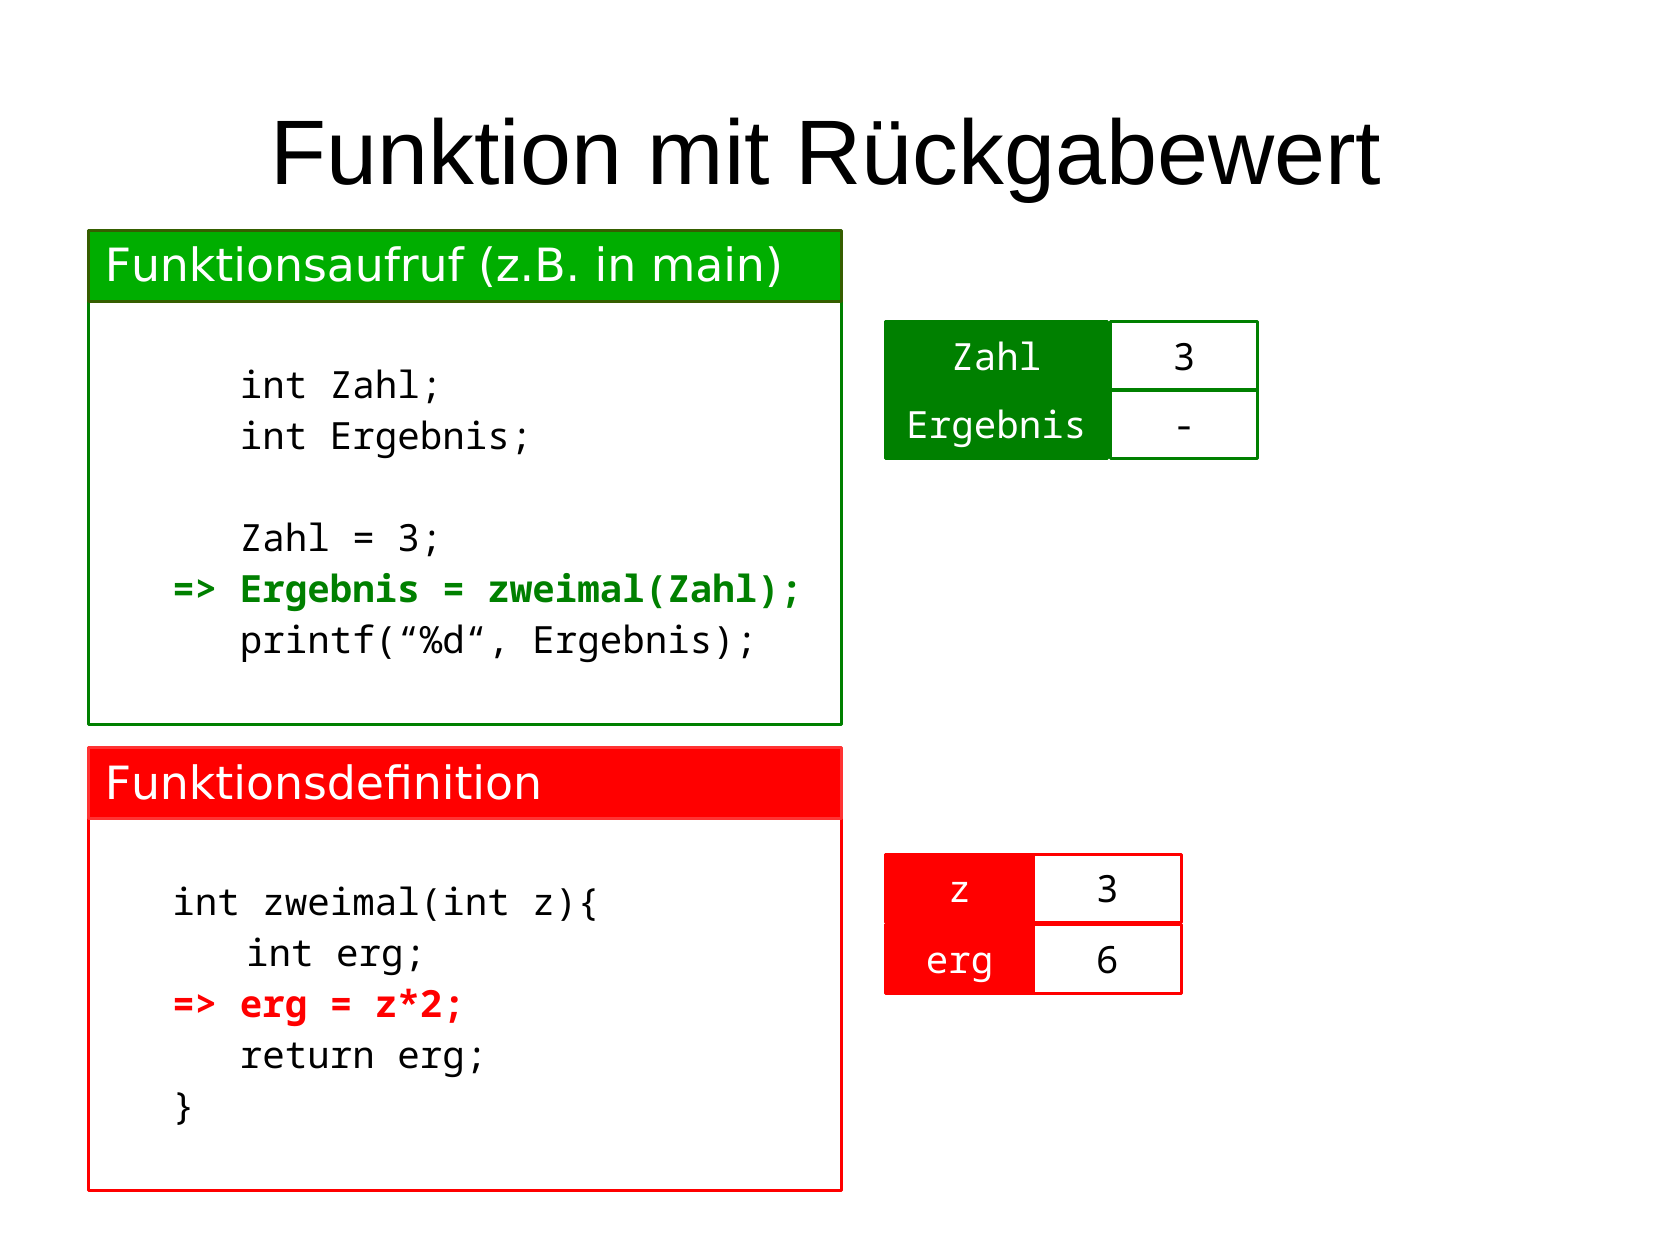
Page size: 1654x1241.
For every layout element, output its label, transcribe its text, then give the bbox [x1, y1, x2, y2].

text_box 3 [1110, 321, 1258, 384]
text_box - [1110, 389, 1258, 452]
text_box Funktionsdefinition [88, 747, 842, 819]
text_box erg [885, 924, 1032, 987]
text_box int zweimal(int z){ int erg; => erg = z*2; return erg; } [88, 820, 842, 1139]
text_box Funktionsaufruf (z.B. in main) [88, 257, 842, 302]
text_box 6 [1033, 924, 1182, 987]
text_box int Zahl; int Ergebnis; Zahl = 3; => Ergebnis = zweimal(Zahl); printf(“%d“, Ergebnis); [88, 303, 842, 665]
title Funktion mit Rückgabewert [82, 49, 1571, 257]
text_box Ergebnis [885, 389, 1108, 452]
text_box Zahl [885, 321, 1108, 384]
text_box z [885, 854, 1032, 916]
text_box 3 [1033, 854, 1182, 916]
